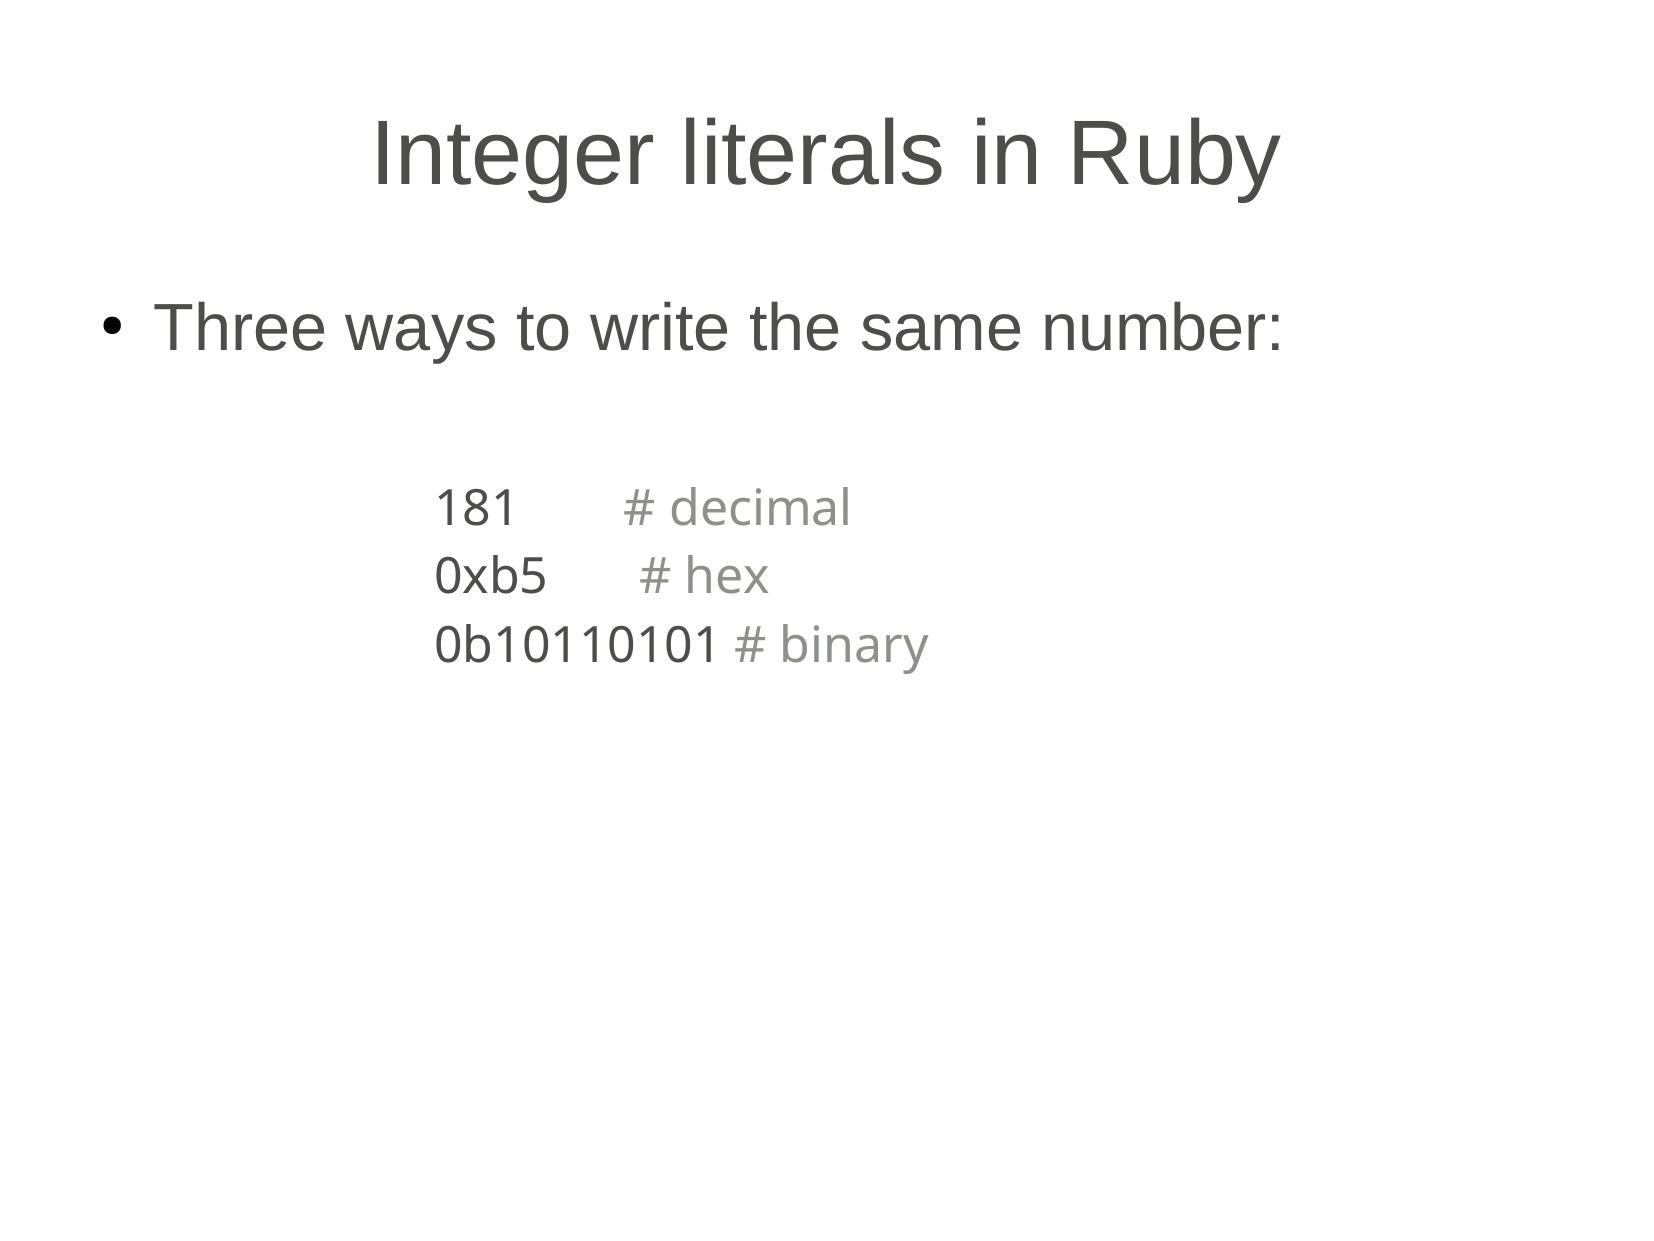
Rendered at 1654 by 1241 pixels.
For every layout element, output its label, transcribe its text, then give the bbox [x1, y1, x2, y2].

text_box 181 # decimal 0xb5 # hex 0b10110101 # binary [419, 464, 1234, 732]
list Three ways to write the same number: [82, 290, 1571, 393]
title Integer literals in Ruby [82, 49, 1571, 257]
